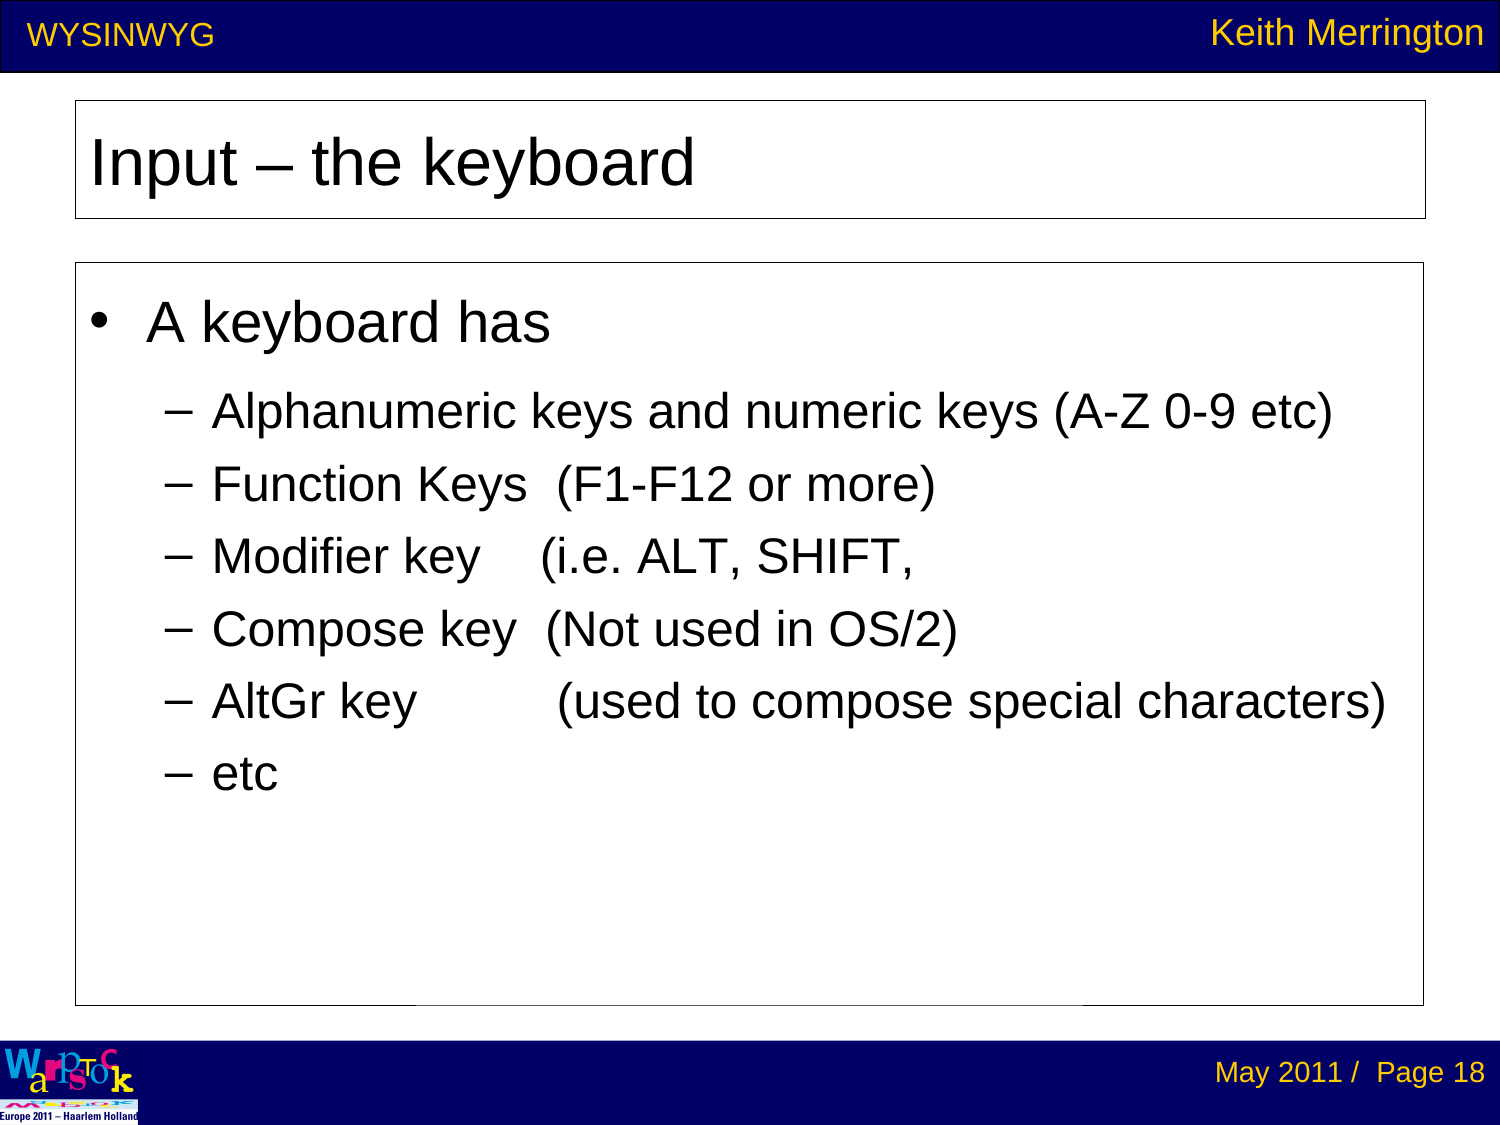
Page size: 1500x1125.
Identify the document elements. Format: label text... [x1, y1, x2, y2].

picture [0, 1042, 138, 1125]
title Input – the keyboard [75, 100, 1426, 219]
list A keyboard has Alphanumeric keys and numeric keys (A-Z 0-9 etc) Function Keys (F1-F12 or more) Modifier key (i.e. ALT, SHIFT, Compose key (Not used in OS/2) AltGr key (used to compose special characters) etc [75, 262, 1424, 1006]
